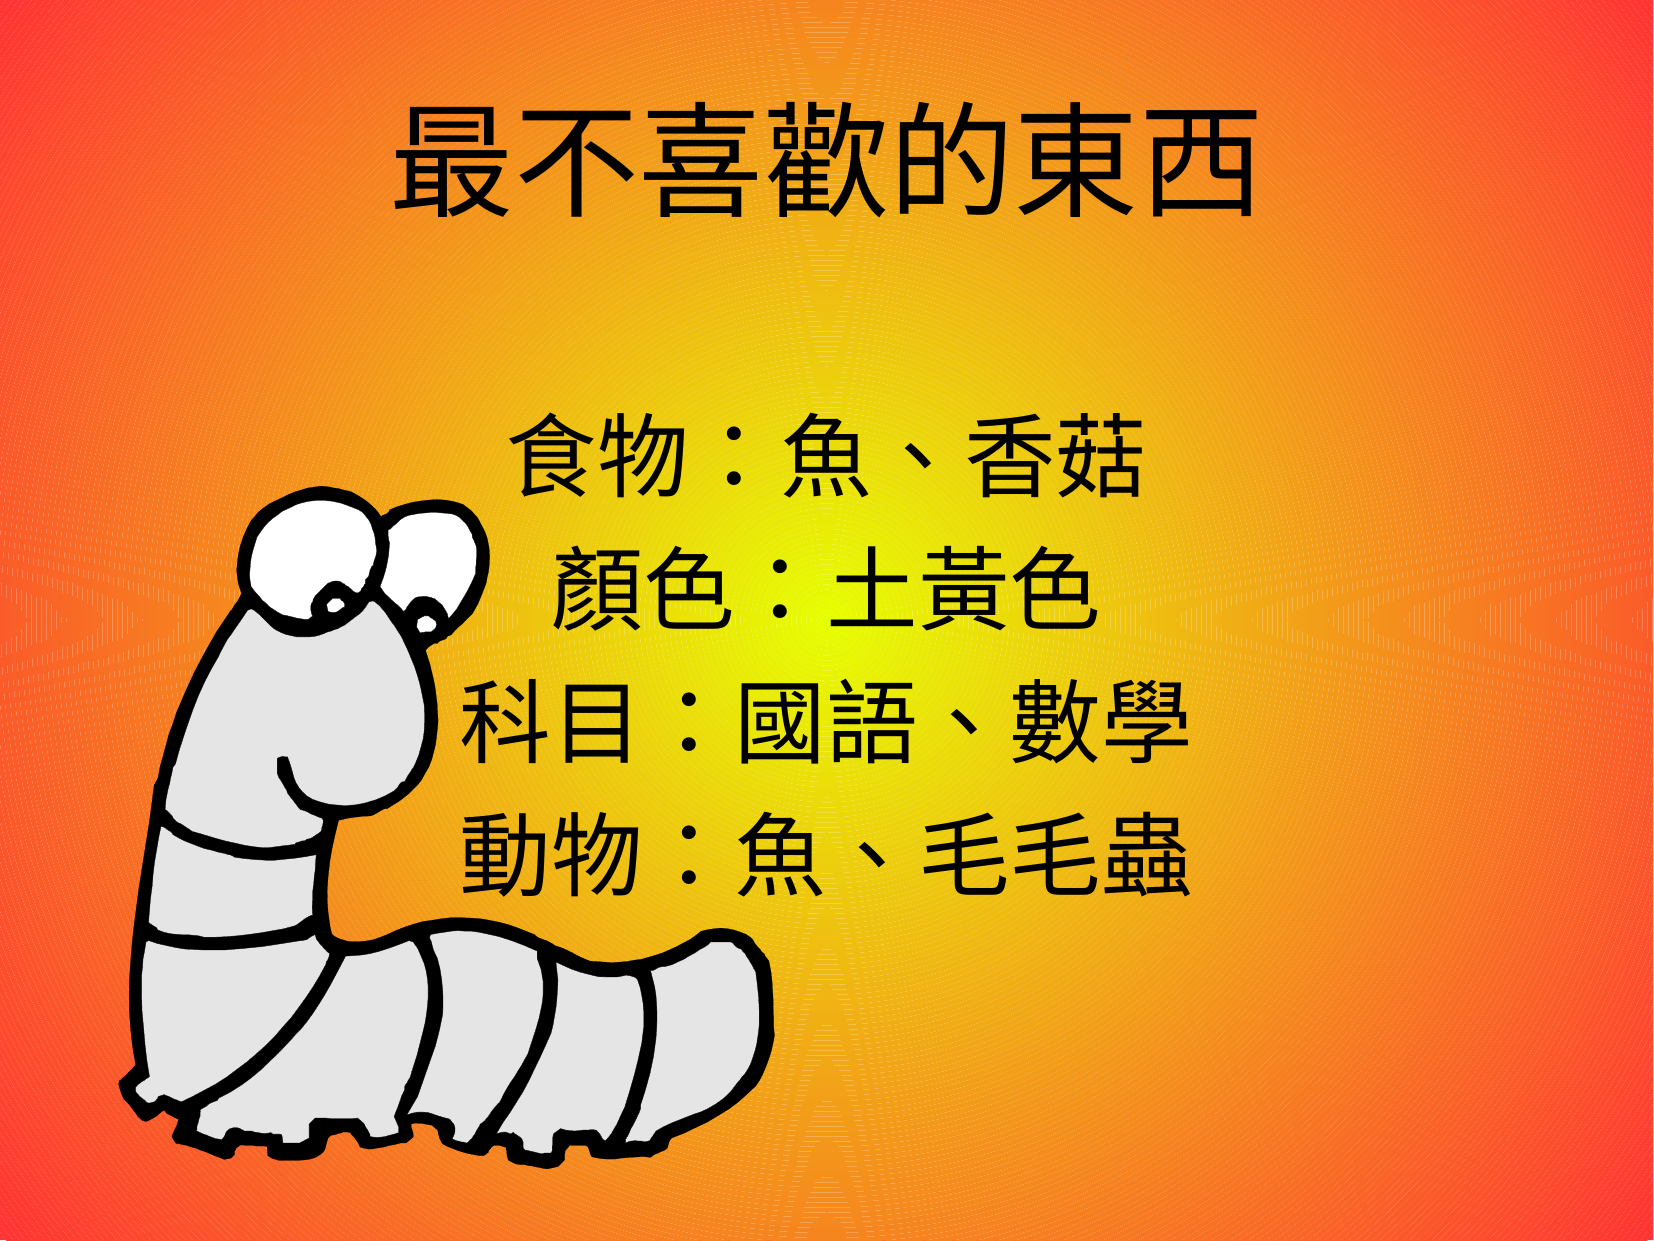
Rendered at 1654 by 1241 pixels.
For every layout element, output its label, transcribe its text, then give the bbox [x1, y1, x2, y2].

picture [118, 485, 775, 1170]
title 最不喜歡的東西 [82, 49, 1571, 257]
subtitle 食物：魚、香菇 顏色：土黃色 科目：國語、數學 動物：魚、毛毛蟲 [82, 290, 1571, 1010]
